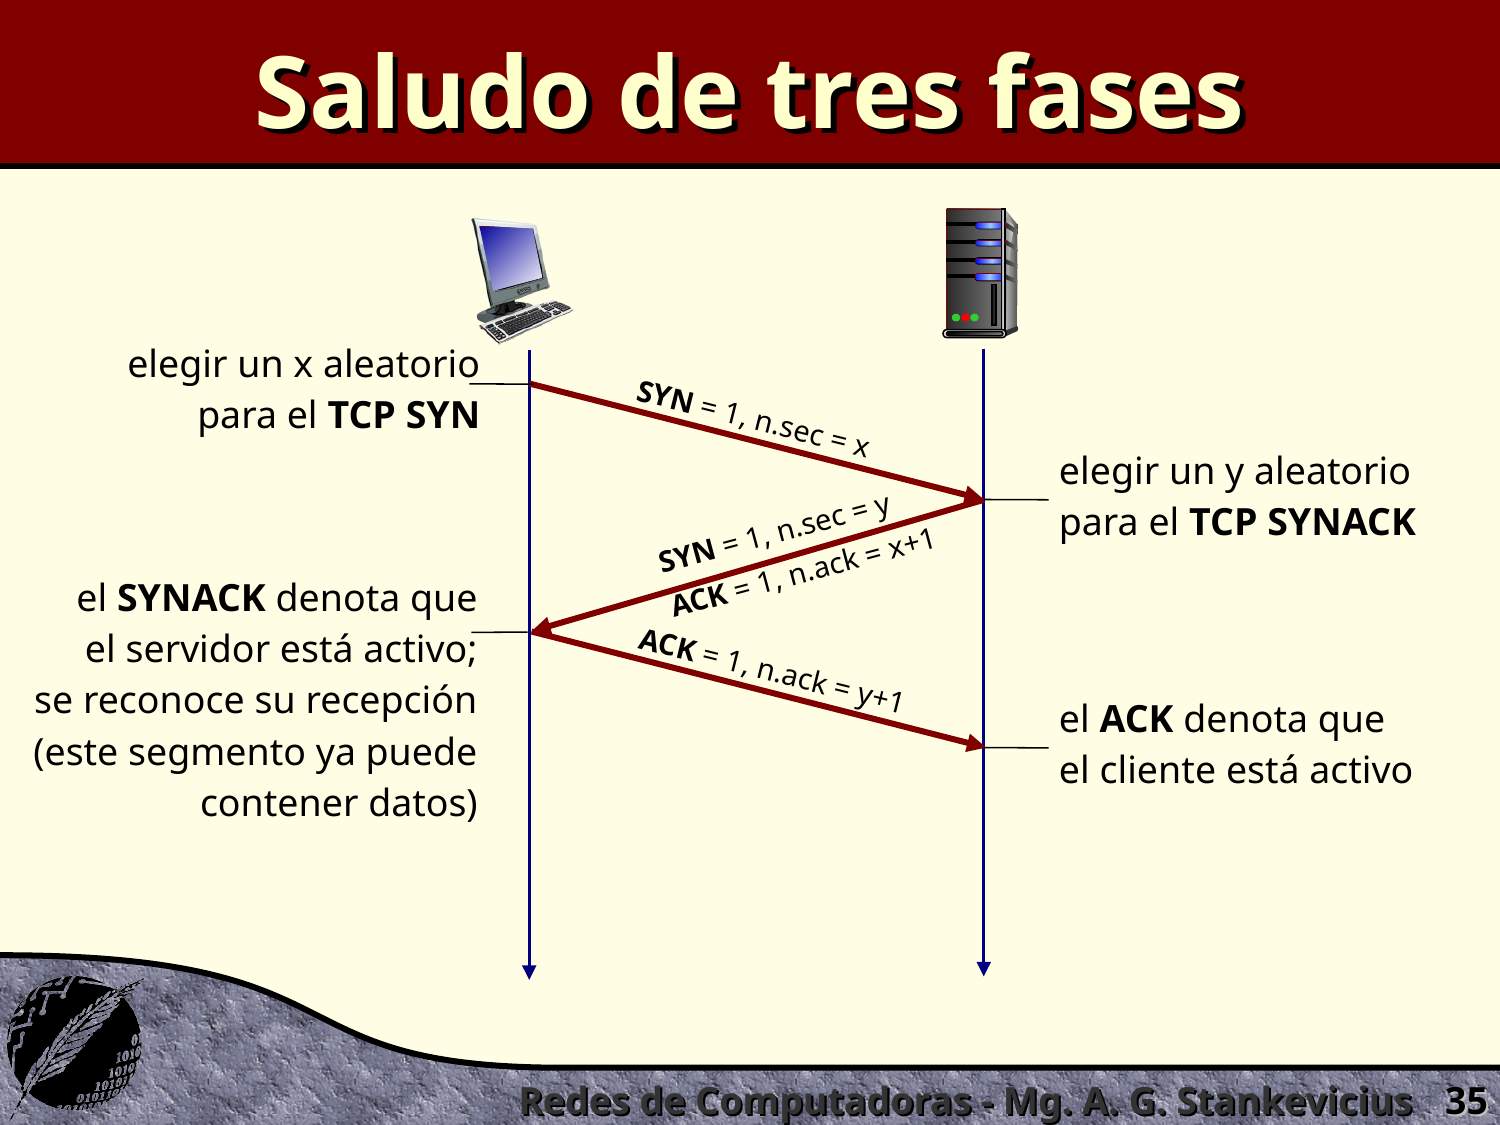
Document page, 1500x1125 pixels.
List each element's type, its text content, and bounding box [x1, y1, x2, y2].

text_box SYN = 1, n.sec = y ACK = 1, n.ack = x+1 [637, 464, 949, 627]
text_box SYN = 1, n.sec = x [543, 351, 941, 485]
title Saludo de tres fases [15, 5, 1485, 160]
text_box el SYNACK denota que el servidor está activo; se reconoce su recepción (este segmento ya puede contener datos) [18, 564, 483, 841]
text_box el ACK denota que el cliente está activo [1044, 685, 1438, 805]
picture [0, 959, 1500, 1125]
text_box elegir un x aleatorio para el TCP SYN [112, 330, 493, 451]
text_box ACK = 1, n.ack = y+1 [546, 589, 943, 739]
picture [790, 1100, 795, 1110]
text_box elegir un y aleatorio para el TCP SYNACK [1044, 437, 1439, 557]
picture [468, 212, 598, 354]
text_box [479, 226, 543, 291]
picture [1047, 1100, 1054, 1110]
text_box [942, 208, 1019, 338]
